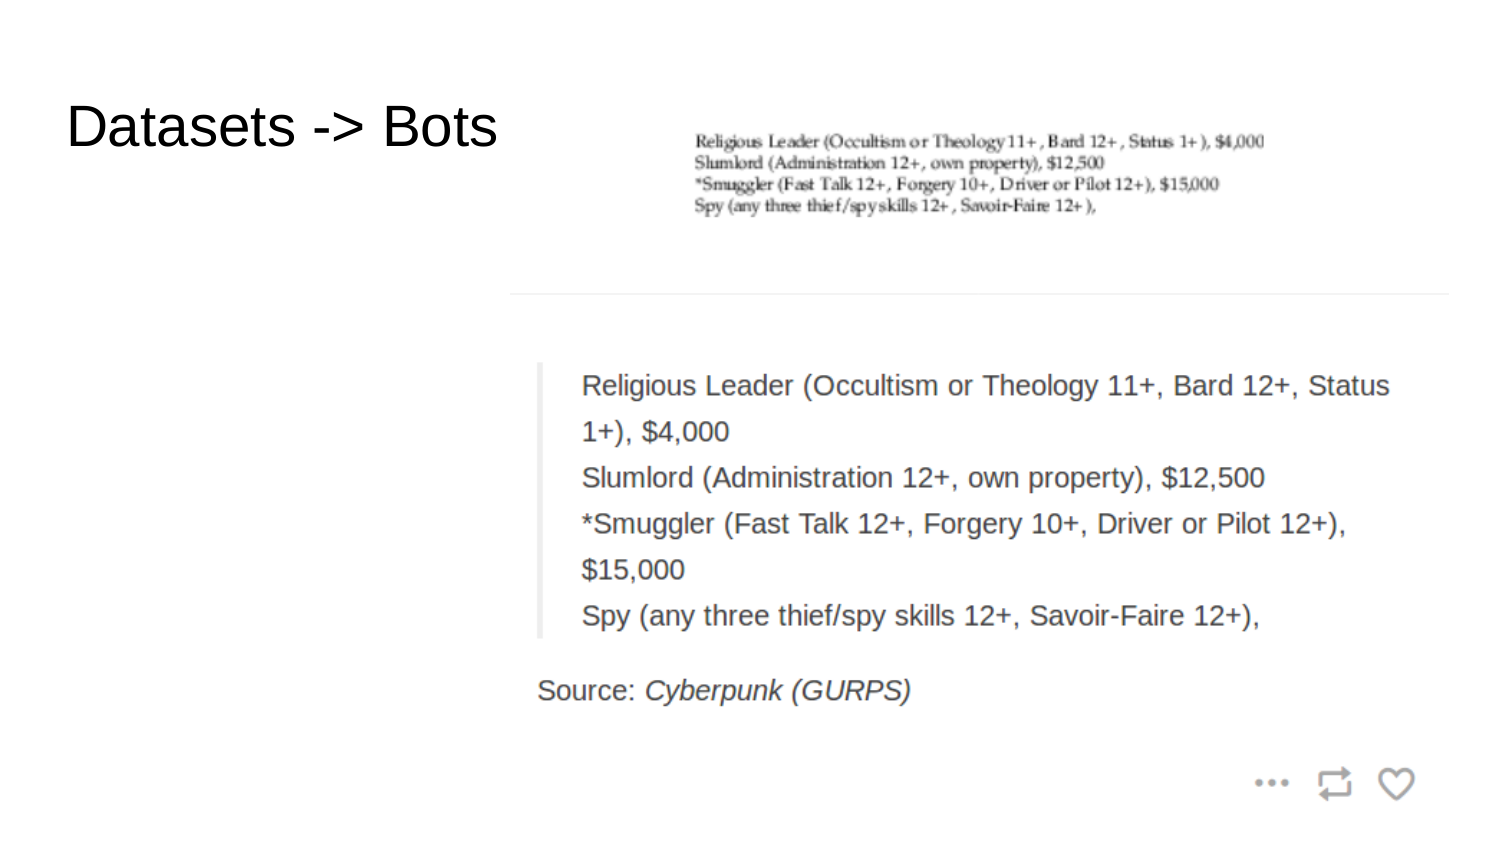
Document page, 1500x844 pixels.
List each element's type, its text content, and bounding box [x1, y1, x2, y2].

title Datasets -> Bots [51, 72, 510, 167]
picture [510, 72, 1449, 830]
